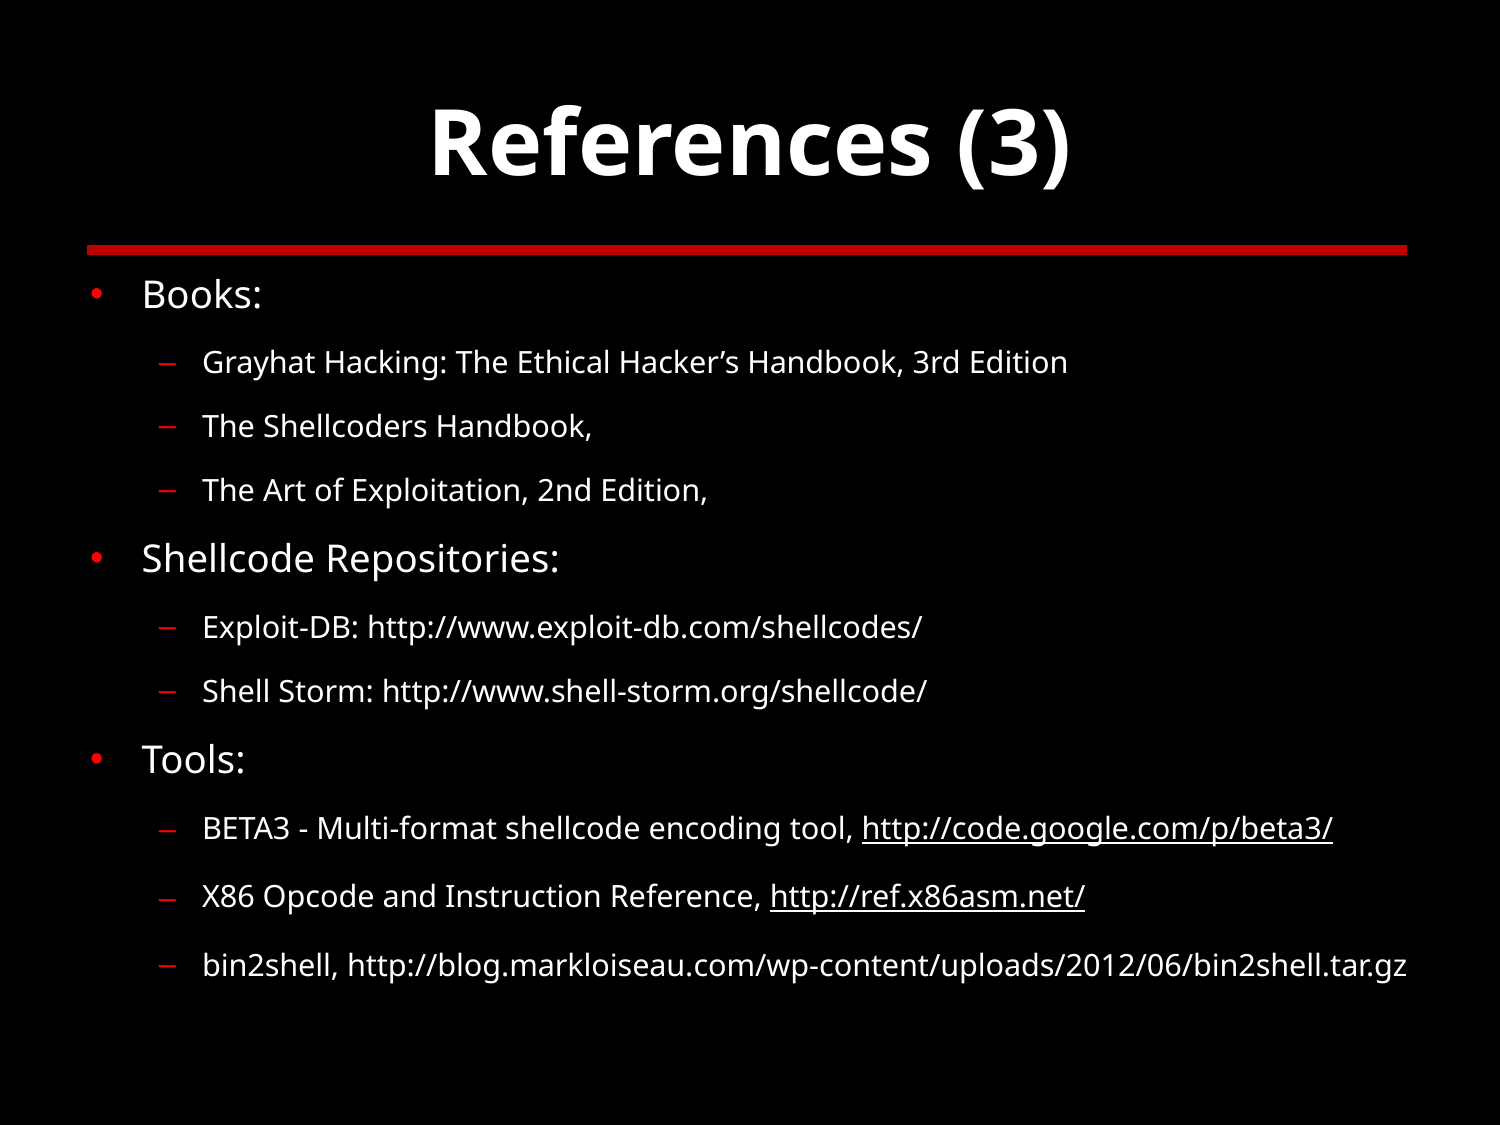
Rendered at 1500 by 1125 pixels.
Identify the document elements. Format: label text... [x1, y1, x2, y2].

title References (3) [75, 45, 1425, 233]
list Books: Grayhat Hacking: The Ethical Hacker’s Handbook, 3rd Edition The Shellcoders Handbook, The Art of Exploitation, 2nd Edition, Shellcode Repositories: Exploit-DB: http://www.exploit-db.com/shellcodes/ Shell Storm: http://www.shell-storm.org/shellcode/ Tools: BETA3 - Multi-format shellcode encoding tool, http://code.google.com/p/beta3/ X86 Opcode and Instruction Reference, http://ref.x86asm.net/ bin2shell, http://blog.markloiseau.com/wp-content/uploads/2012/06/bin2shell.tar.gz [75, 262, 1425, 1005]
